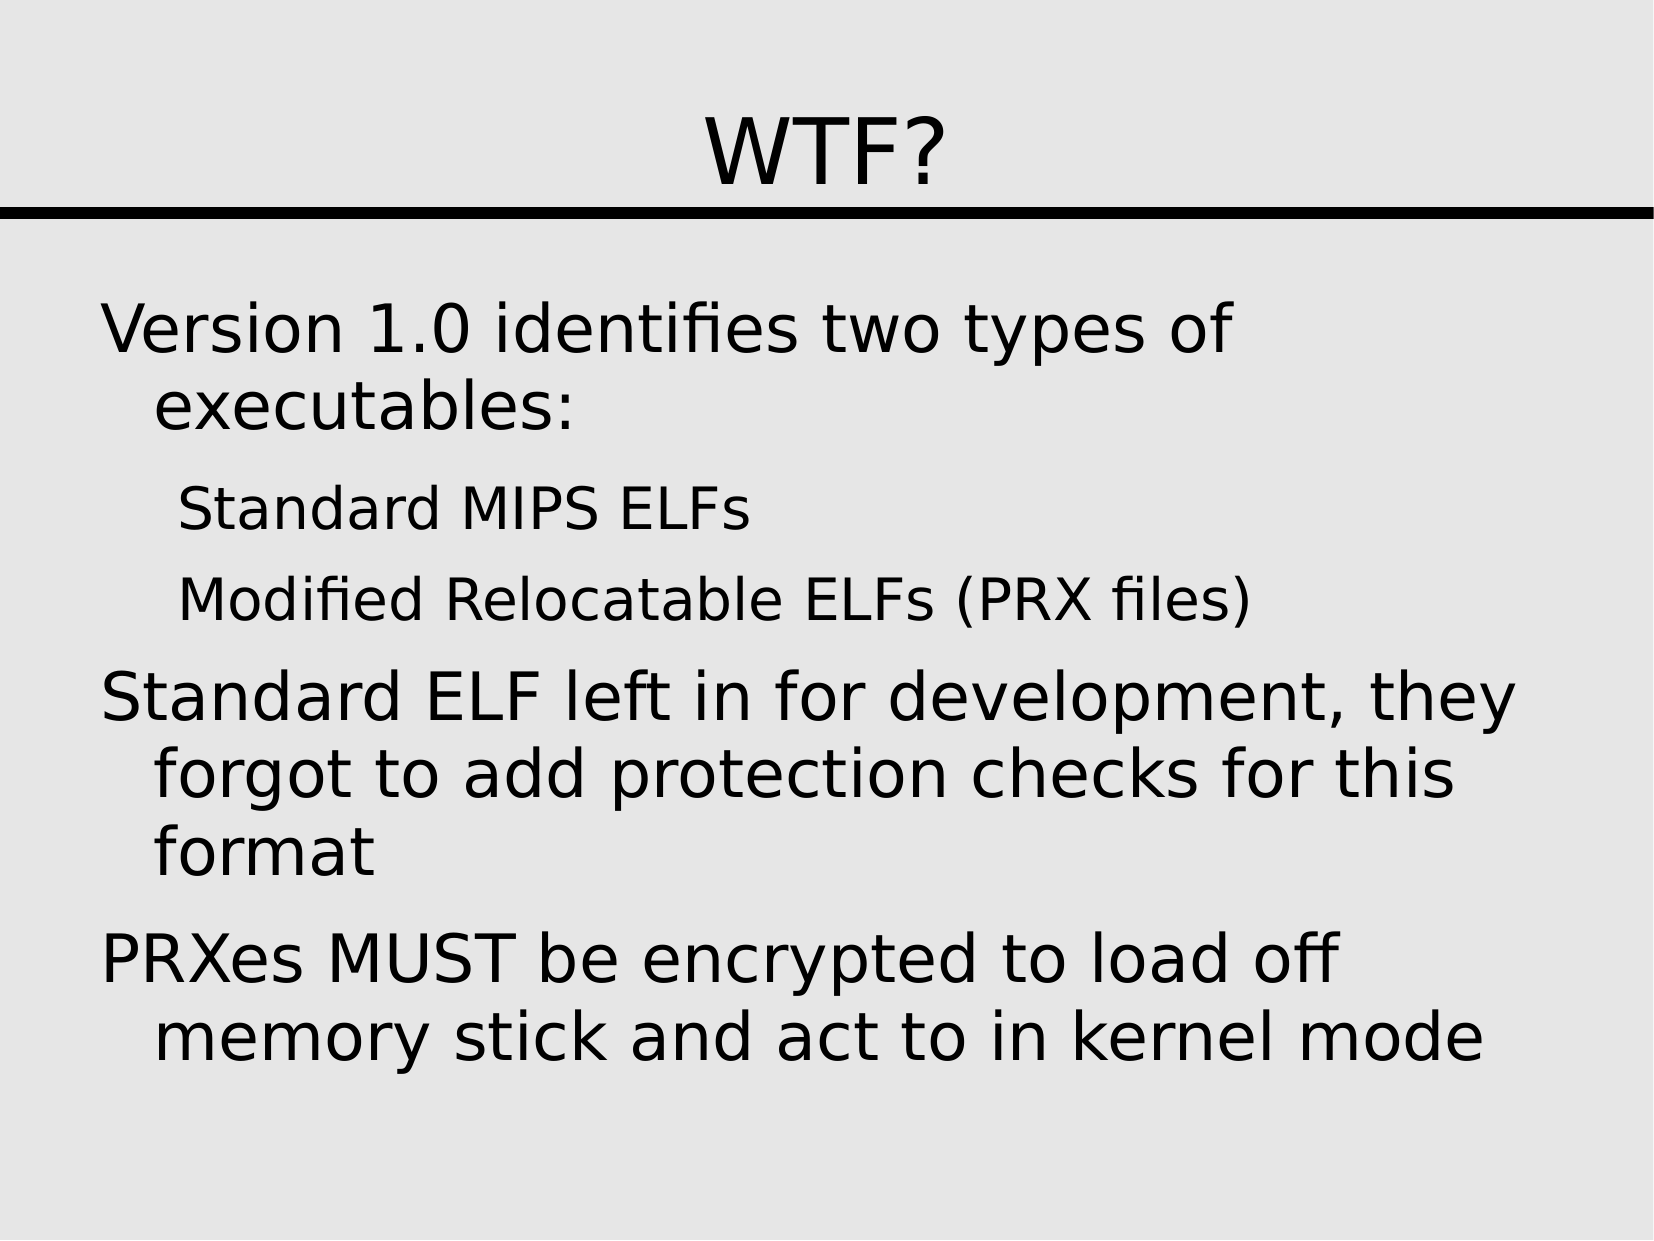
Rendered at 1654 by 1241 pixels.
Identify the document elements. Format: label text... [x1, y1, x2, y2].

list Version 1.0 identifies two types of executables: Standard MIPS ELFs Modified Relocatable ELFs (PRX files) Standard ELF left in for development, they forgot to add protection checks for this format PRXes MUST be encrypted to load off memory stick and act to in kernel mode [82, 290, 1571, 1094]
title WTF? [82, 56, 1571, 250]
